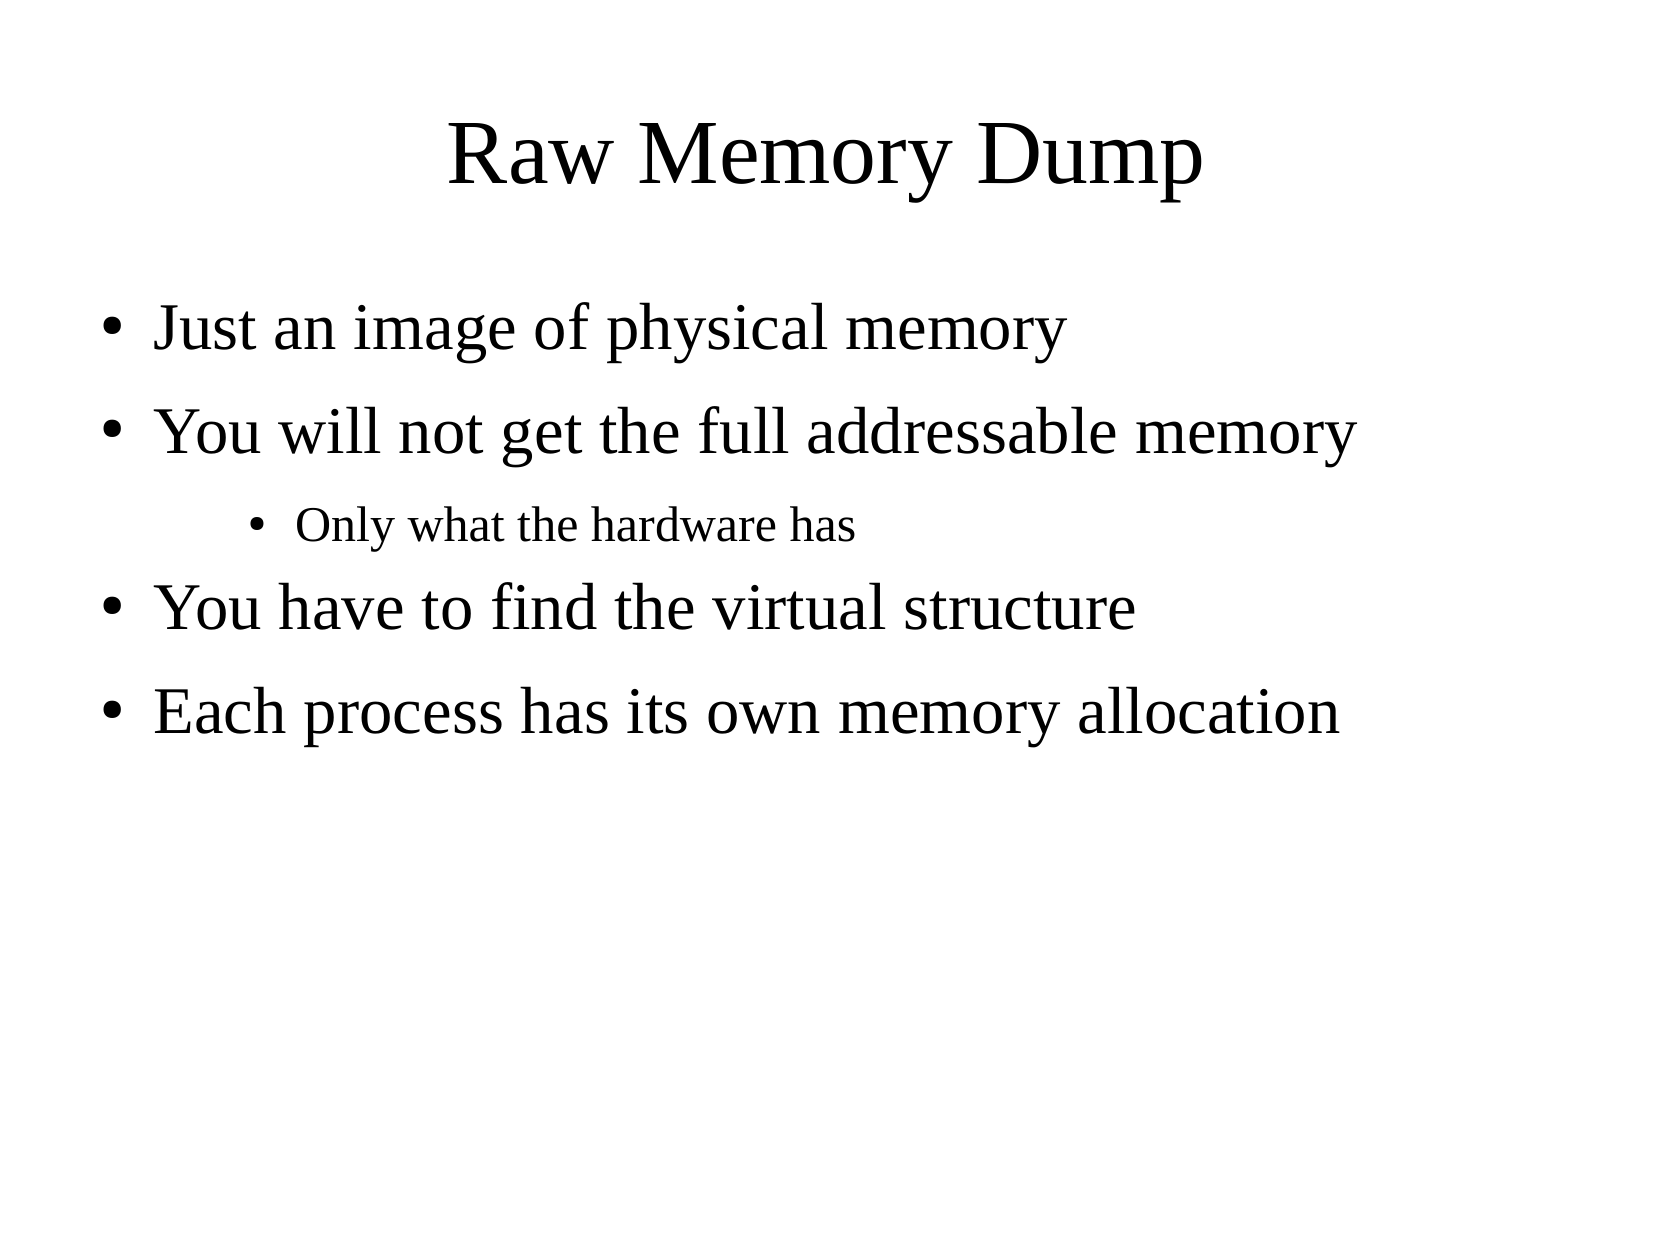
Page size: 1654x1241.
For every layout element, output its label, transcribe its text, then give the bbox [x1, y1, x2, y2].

title Raw Memory Dump [82, 49, 1571, 257]
list Just an image of physical memory You will not get the full addressable memory Only what the hardware has You have to find the virtual structure Each process has its own memory allocation [82, 290, 1571, 1010]
